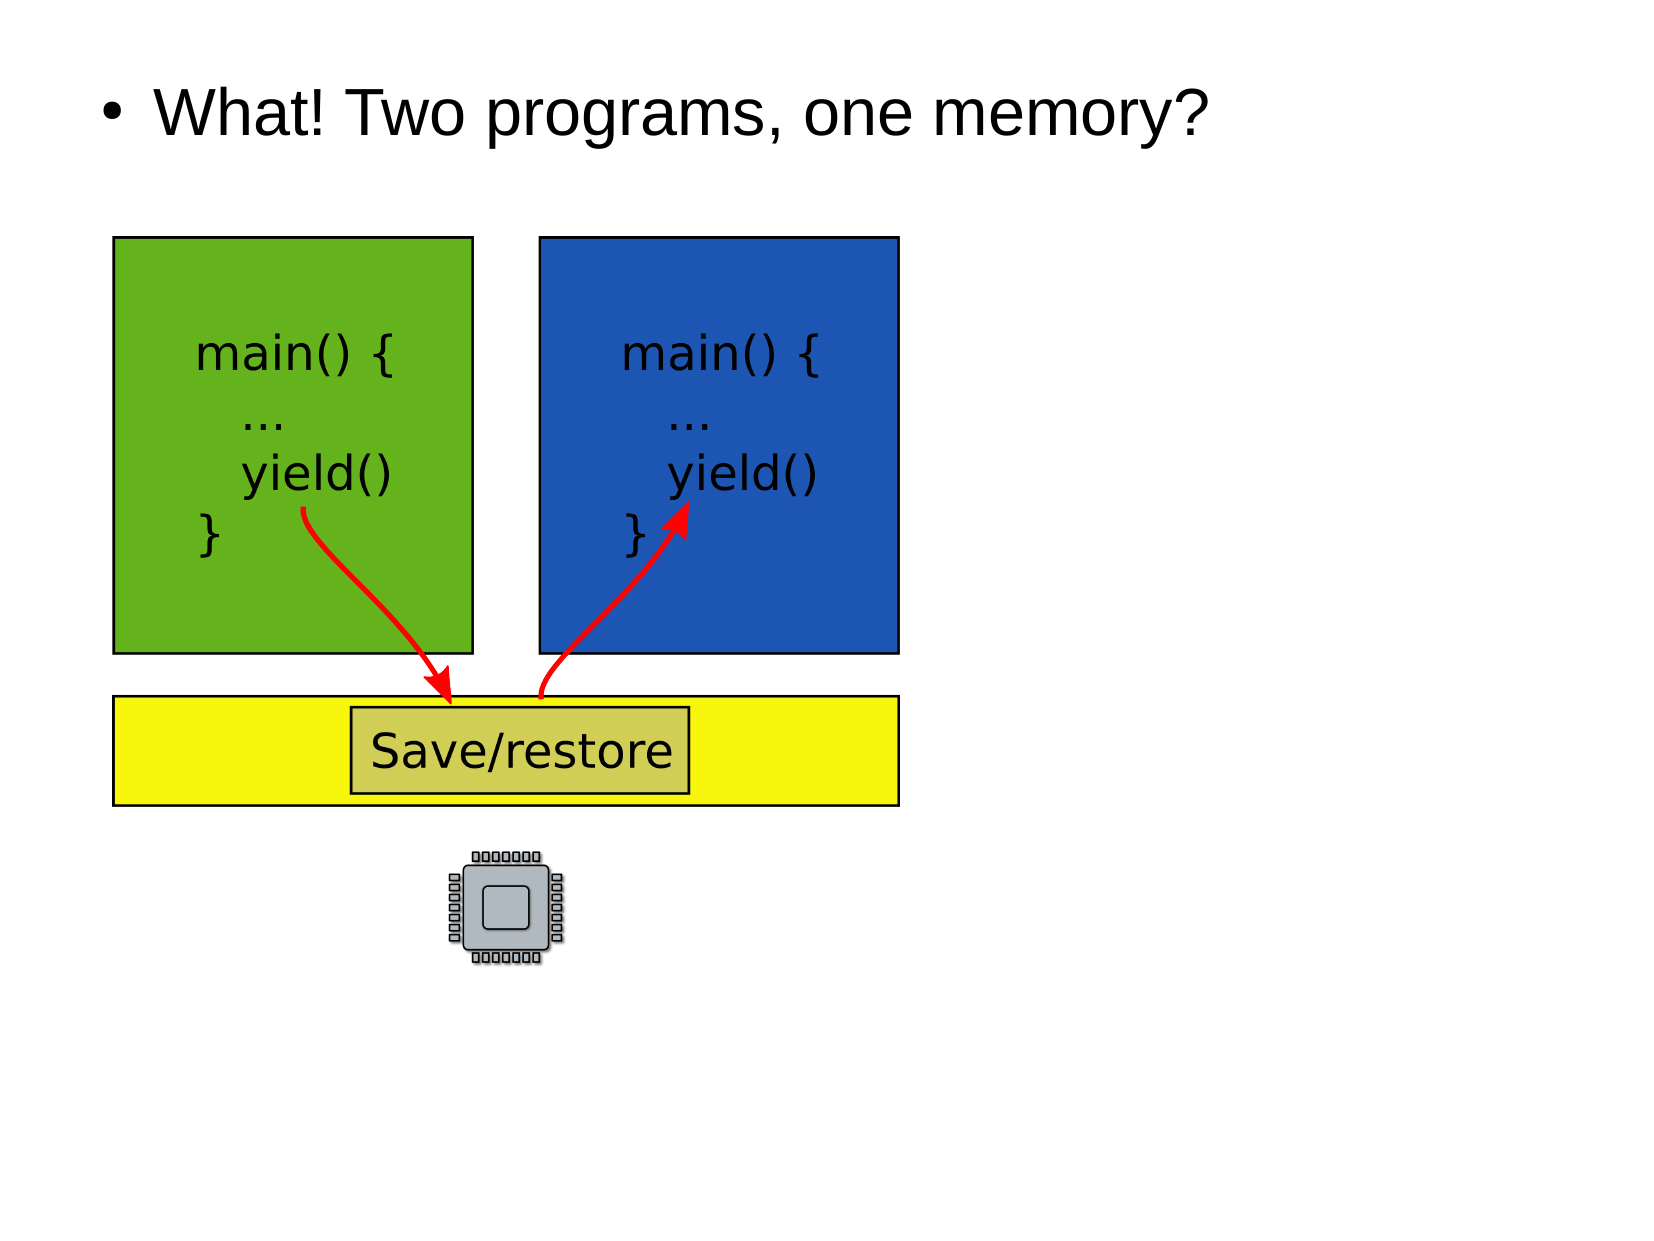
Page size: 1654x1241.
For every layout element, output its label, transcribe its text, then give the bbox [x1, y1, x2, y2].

picture [112, 236, 900, 976]
list What! Two programs, one memory? [82, 75, 1576, 151]
